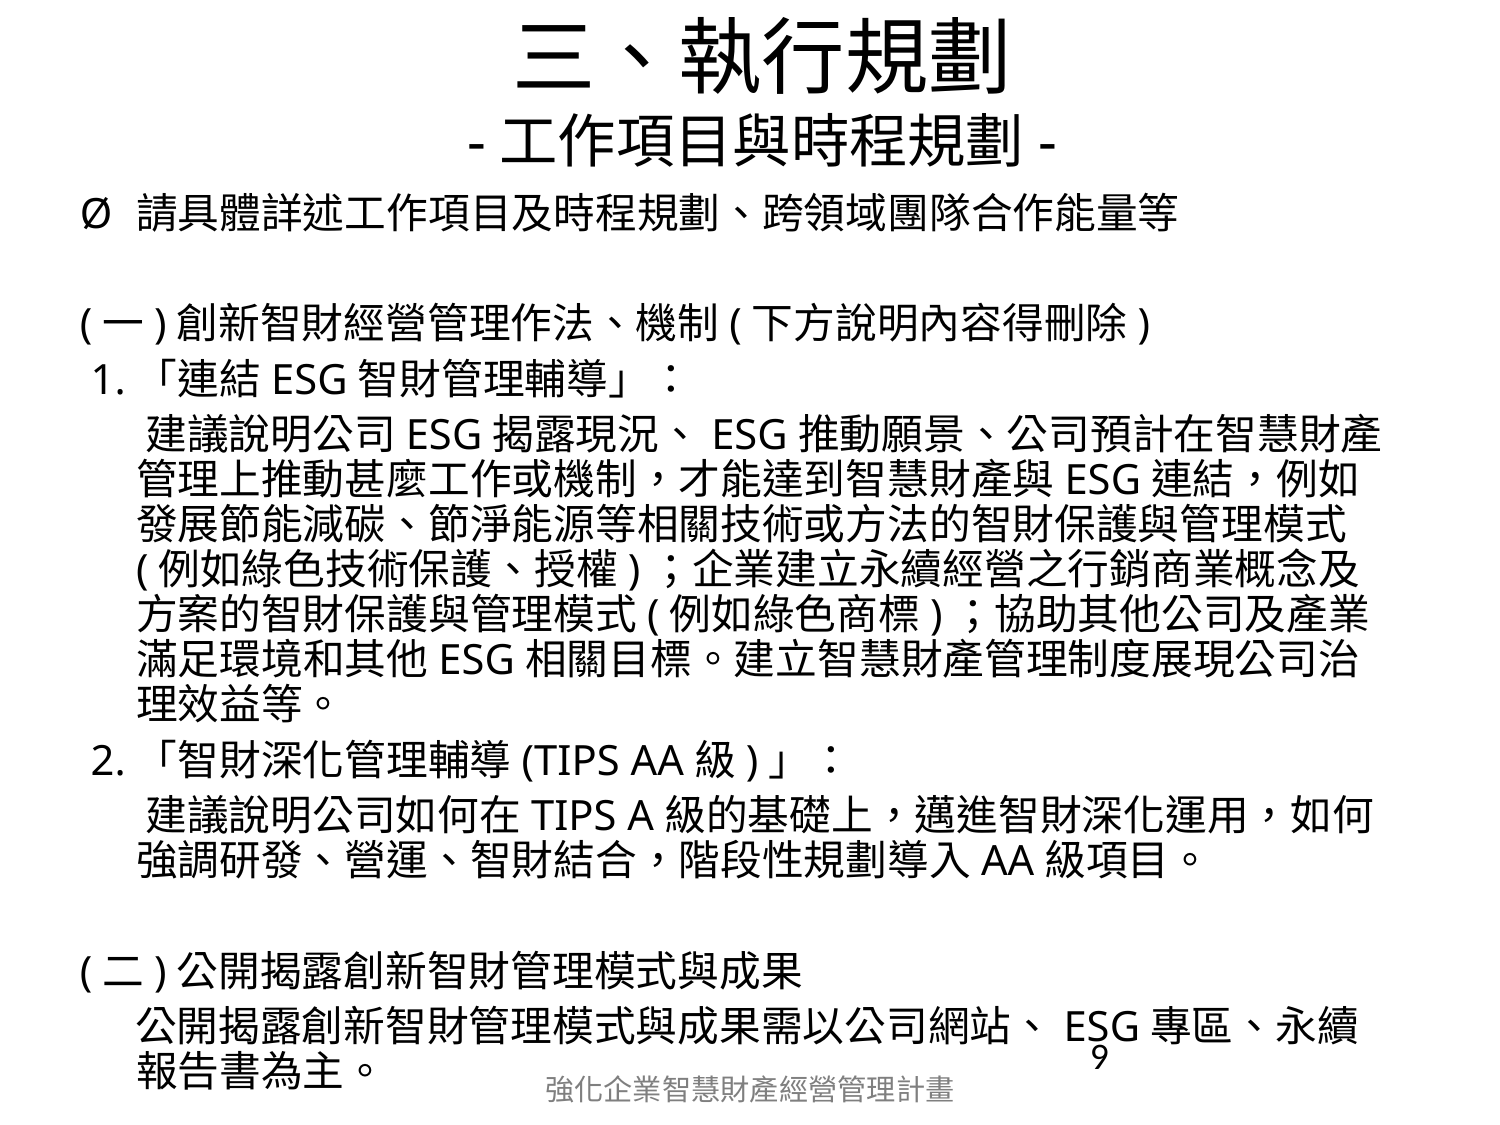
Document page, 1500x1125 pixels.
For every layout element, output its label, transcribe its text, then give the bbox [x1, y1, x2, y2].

text_box 強化企業智慧財產經營管理計畫 [512, 1063, 988, 1125]
text_box 請具體詳述工作項目及時程規劃、跨領域團隊合作能量等 (一)創新智財經營管理作法、機制(下方說明內容得刪除) 1.「連結ESG智財管理輔導」： 建議說明公司ESG揭露現況、ESG推動願景、公司預計在智慧財產管理上推動甚麼工作或機制，才能達到智慧財產與ESG連結，例如發展節能減碳、節淨能源等相關技術或方法的智財保護與管理模式(例如綠色技術保護、授權)；企業建立永續經營之行銷商業概念及方案的智財保護與管理模式(例如綠色商標)；協助其他公司及產業滿足環境和其他ESG相關目標。建立智慧財產管理制度展現公司治理效益等。 2.「智財深化管理輔導(TIPS AA級)」： 建議說明公司如何在TIPS A級的基礎上，邁進智財深化運用，如何強調研發、營運、智財結合，階段性規劃導入AA級項目。 (二)公開揭露創新智財管理模式與成果 公開揭露創新智財管理模式與成果需以公司網站、ESG專區、永續報告書為主。 [65, 185, 1415, 299]
text_box 9 [1074, 1024, 1426, 1103]
title 三、執行規劃 -工作項目與時程規劃- [86, 0, 1437, 184]
